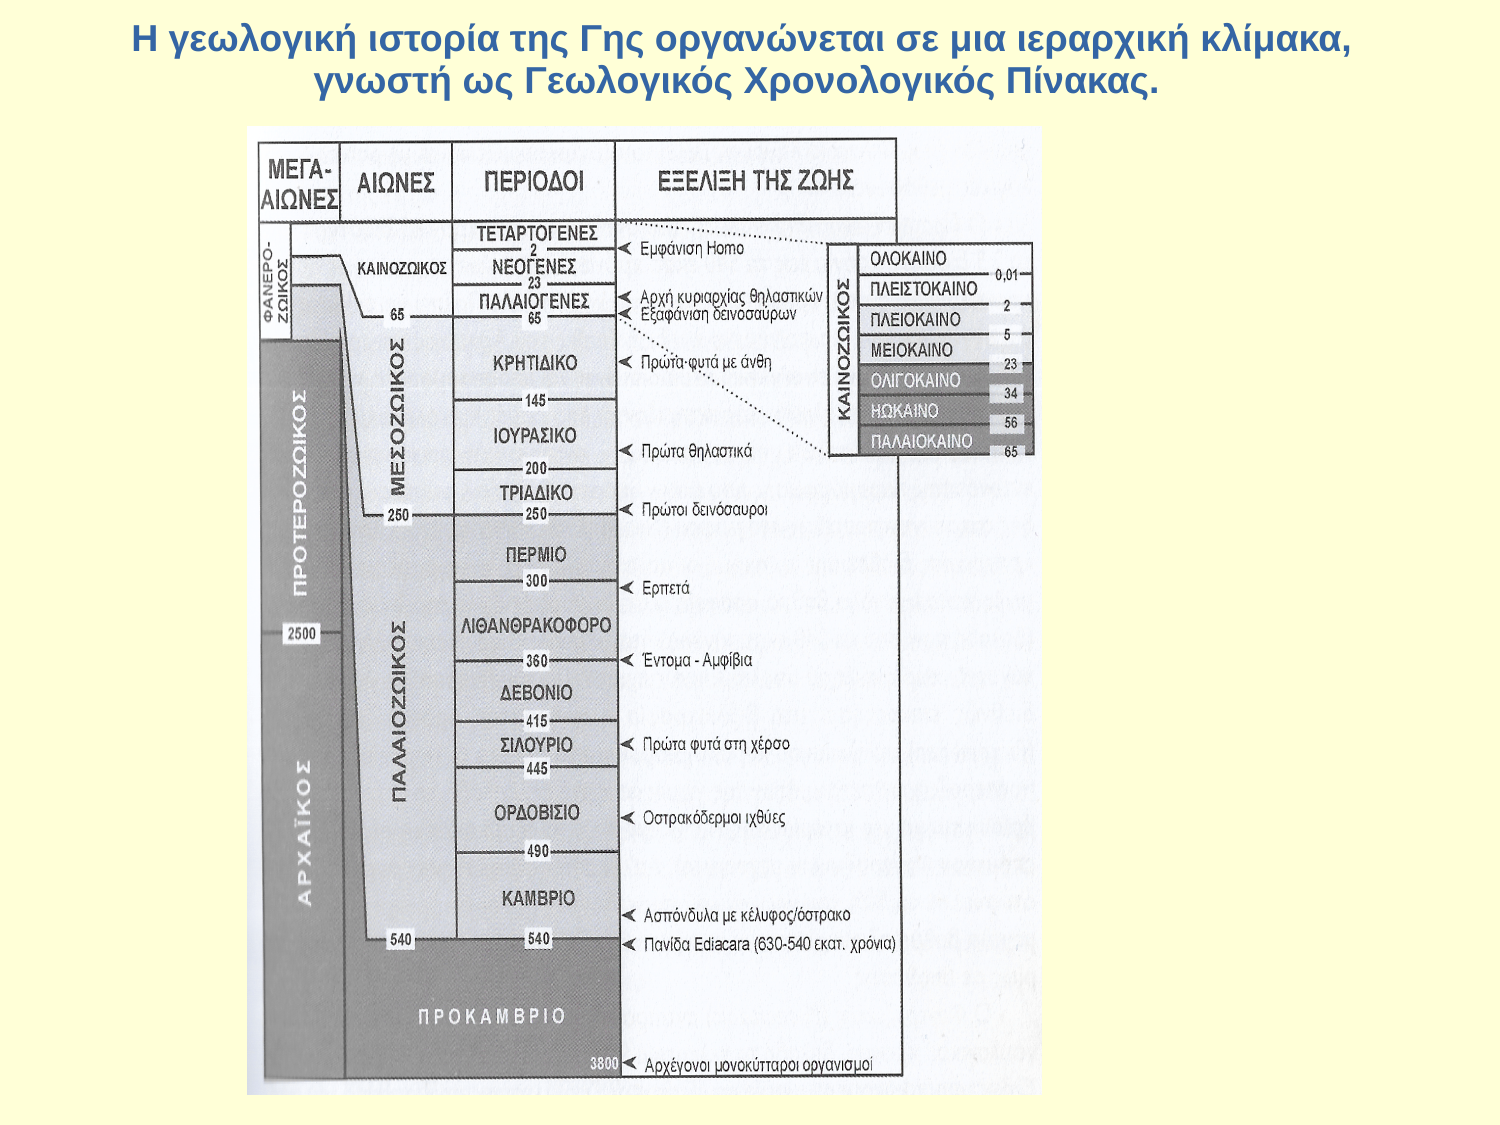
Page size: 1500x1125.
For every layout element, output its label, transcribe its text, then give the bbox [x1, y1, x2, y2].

title Η γεωλογική ιστορία της Γης οργανώνεται σε μια ιεραρχική κλίμακα, γνωστή ως Γεωλογικός Χρονολογικός Πίνακας. [67, 0, 1418, 119]
picture [247, 126, 1042, 1095]
